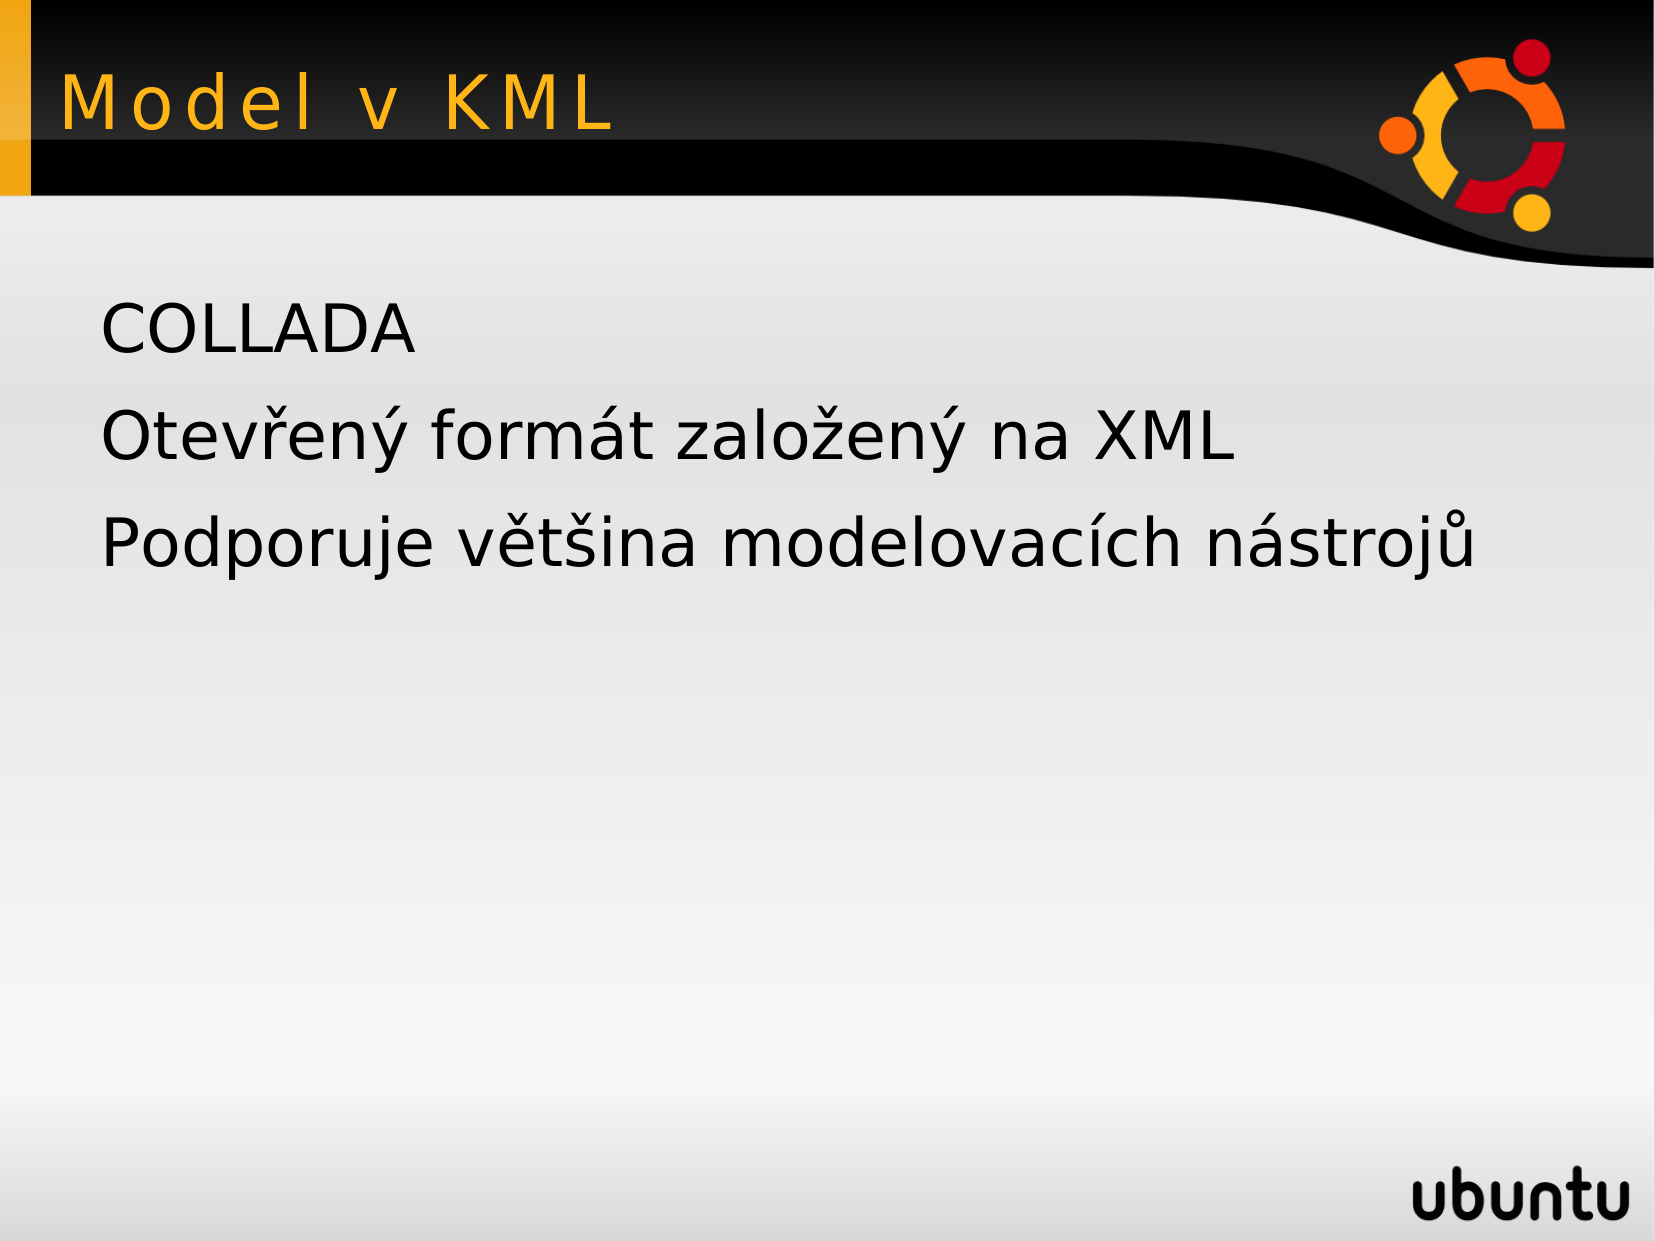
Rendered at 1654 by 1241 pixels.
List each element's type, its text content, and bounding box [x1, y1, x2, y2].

title Model v KML [59, 29, 1270, 178]
picture [0, 0, 1654, 1241]
list COLLADA Otevřený formát založený na XML Podporuje většina modelovacích nástrojů [82, 290, 1571, 1109]
